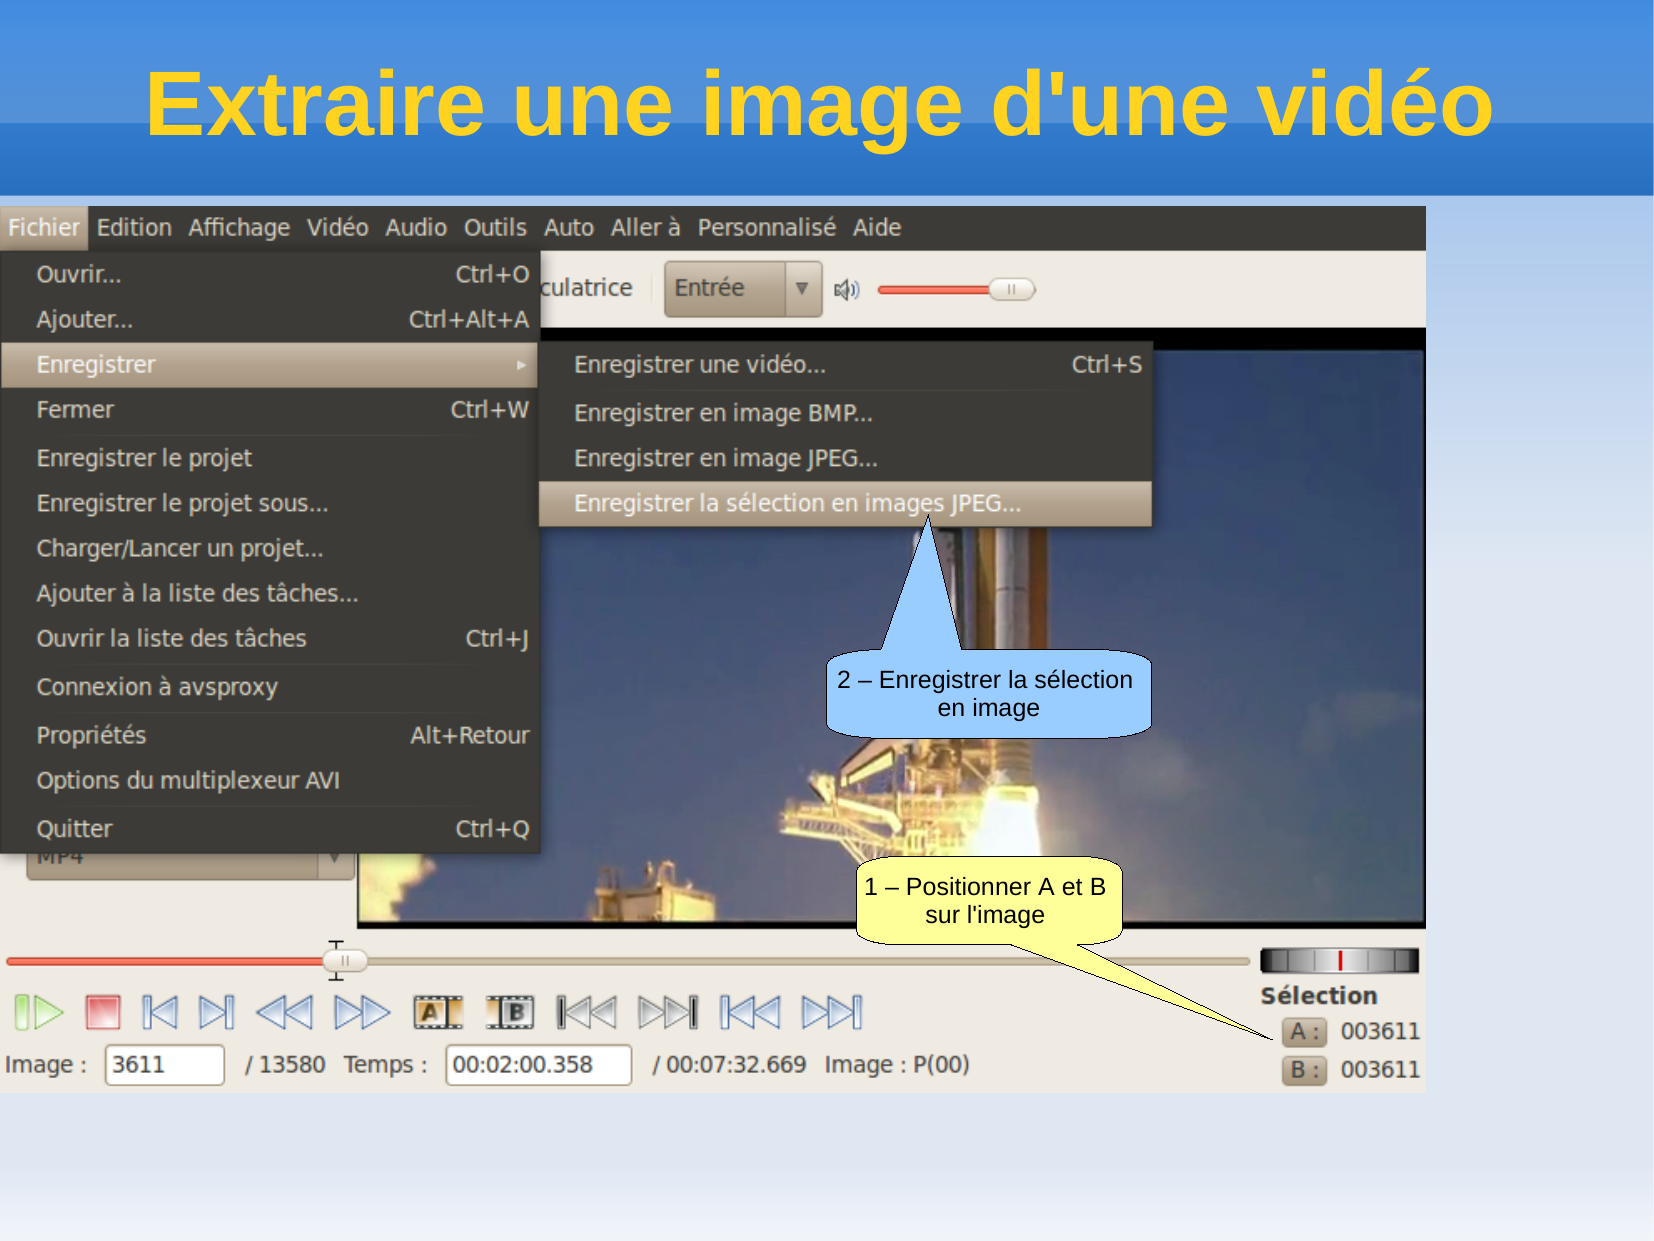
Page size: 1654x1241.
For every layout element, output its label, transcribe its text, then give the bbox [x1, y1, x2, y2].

picture [0, 0, 1654, 1241]
text_box 2 – Enregistrer la sélection en image [826, 514, 1152, 739]
title Extraire une image d'une vidéo [76, 7, 1565, 200]
text_box 1 – Positionner A et B sur l'image [856, 856, 1273, 1040]
